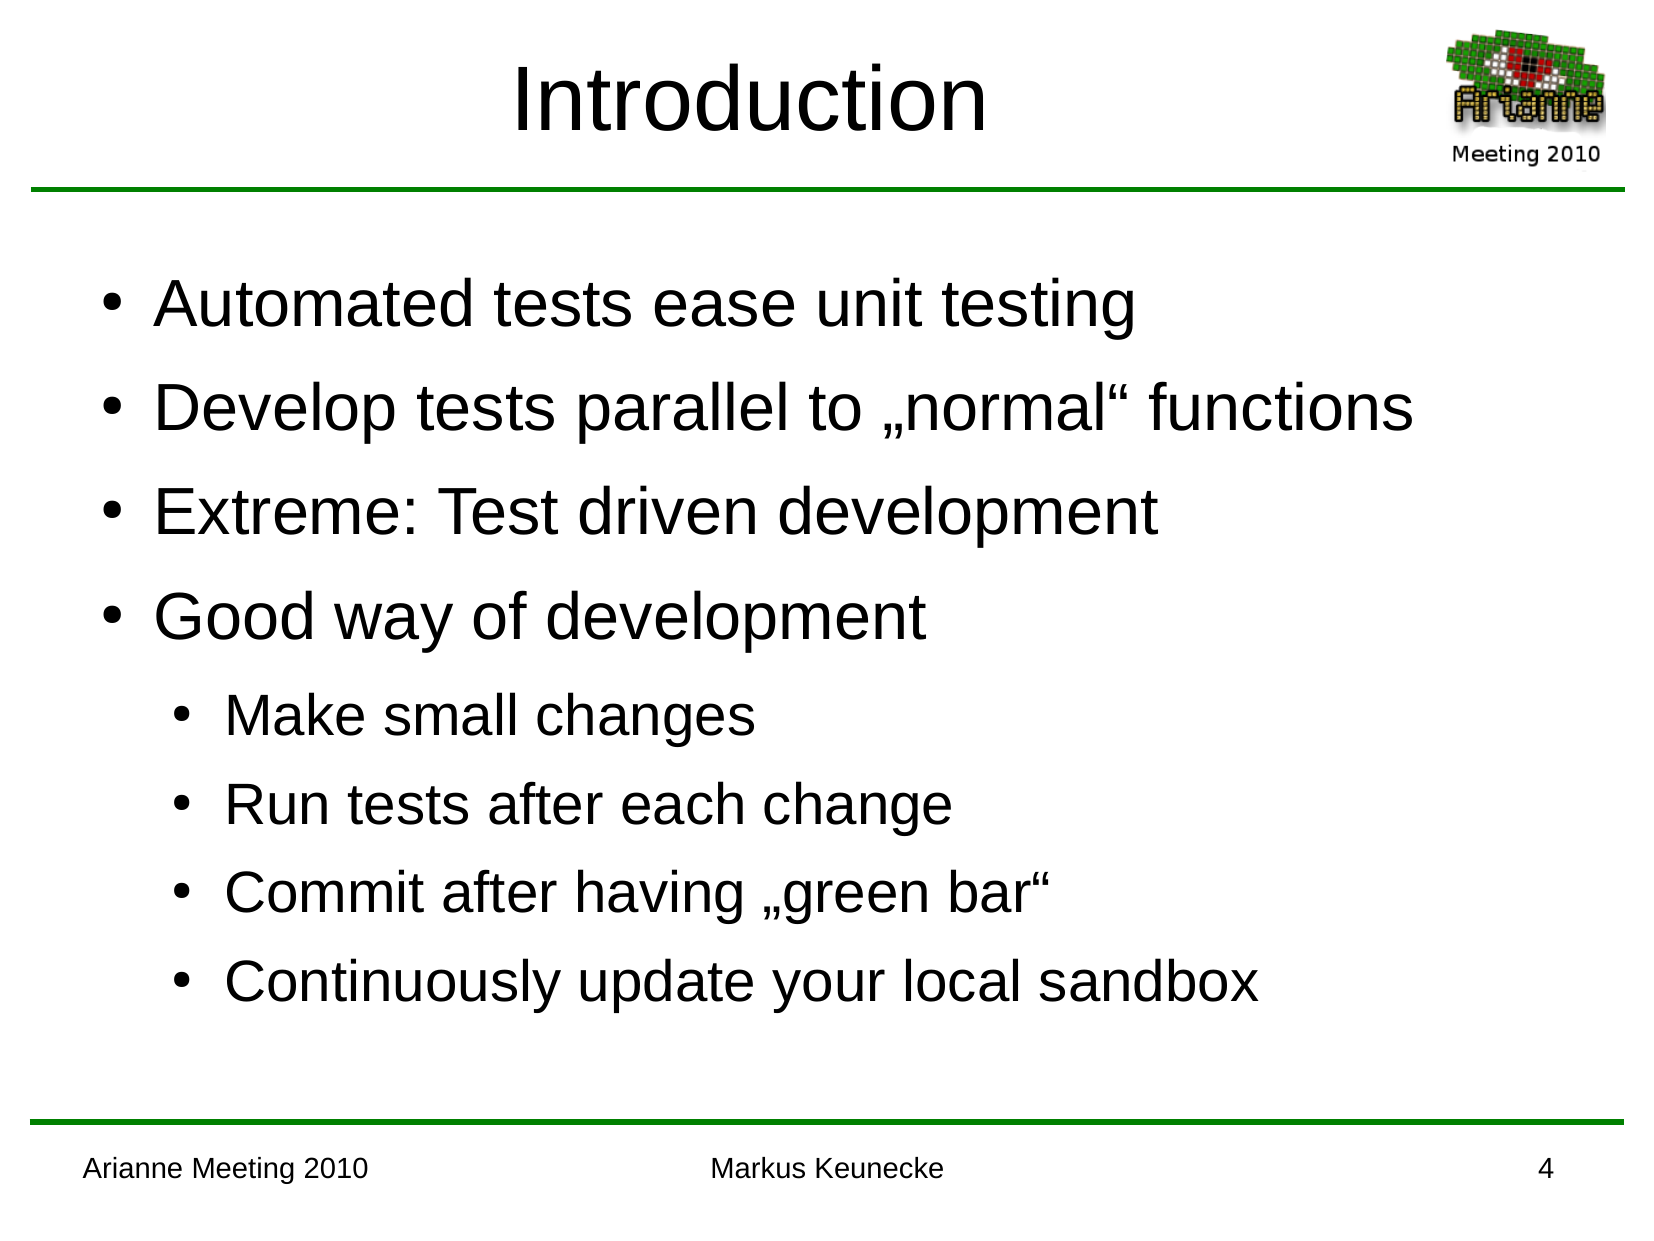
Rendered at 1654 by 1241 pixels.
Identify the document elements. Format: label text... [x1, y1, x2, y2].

title Introduction [82, 47, 1418, 150]
picture [1446, 29, 1606, 178]
list Automated tests ease unit testing Develop tests parallel to „normal“ functions Extreme: Test driven development Good way of development Make small changes Run tests after each change Commit after having „green bar“ Continuously update your local sandbox [82, 265, 1571, 1109]
